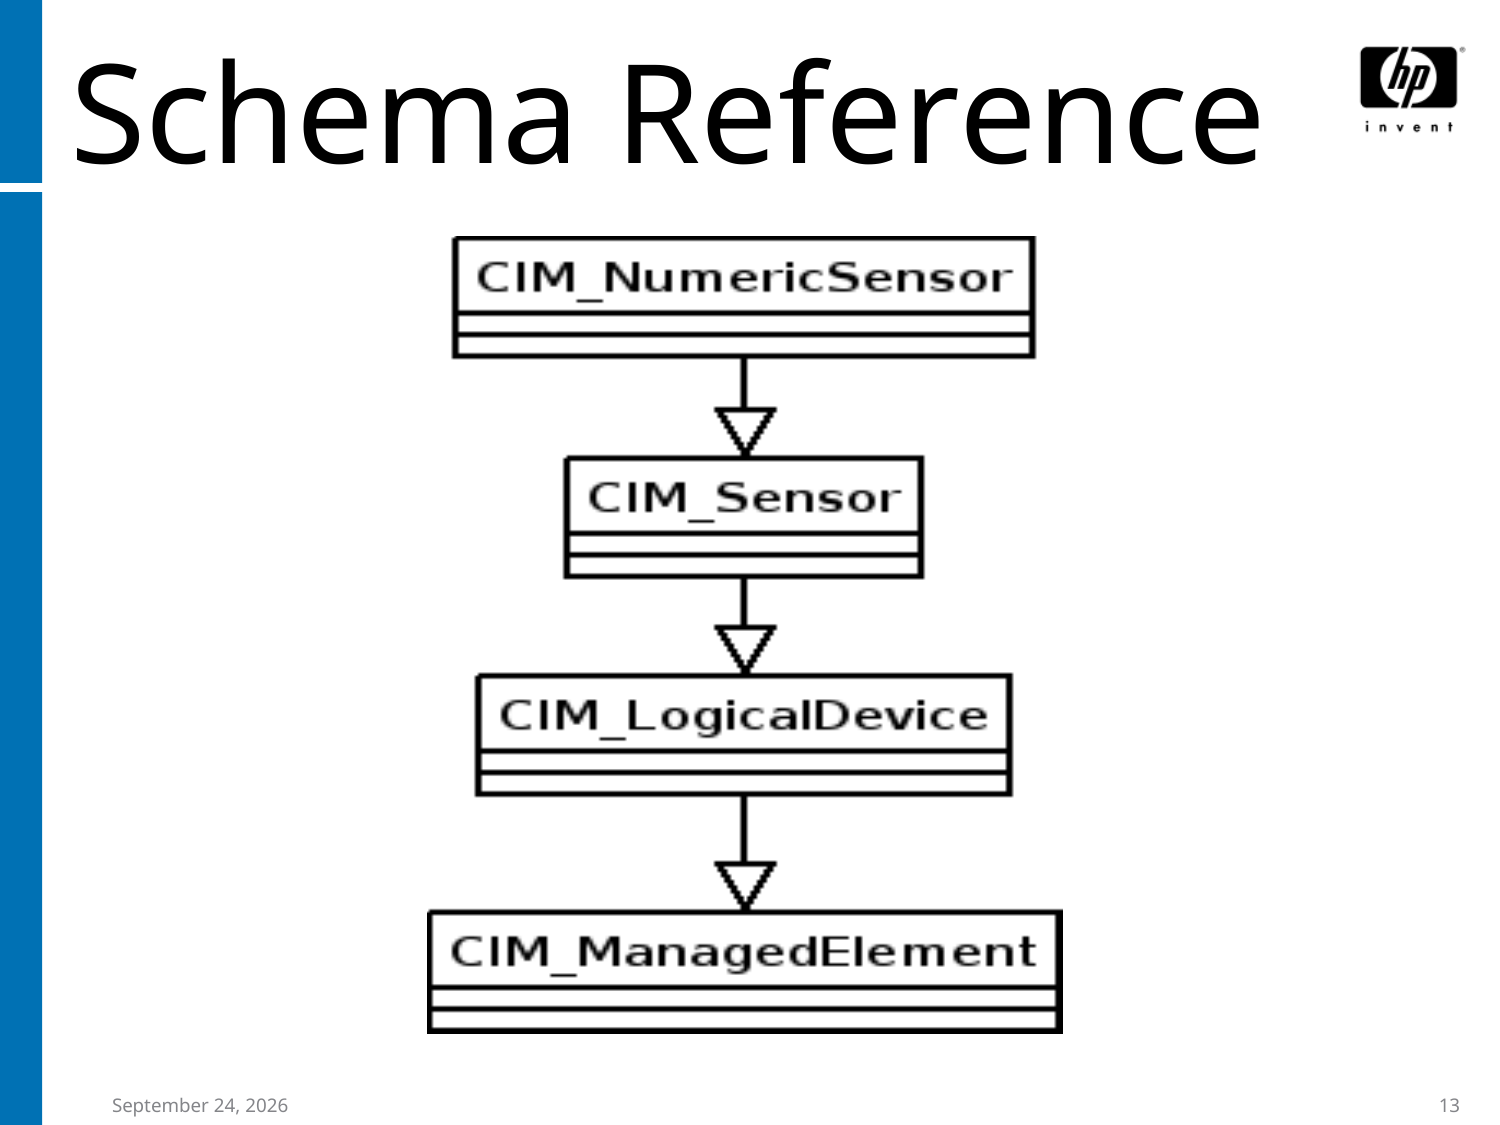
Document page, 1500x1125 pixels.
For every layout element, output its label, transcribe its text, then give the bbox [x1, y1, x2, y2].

picture [427, 236, 1063, 1034]
title Schema Reference [70, 18, 1322, 207]
picture [1350, 37, 1472, 141]
